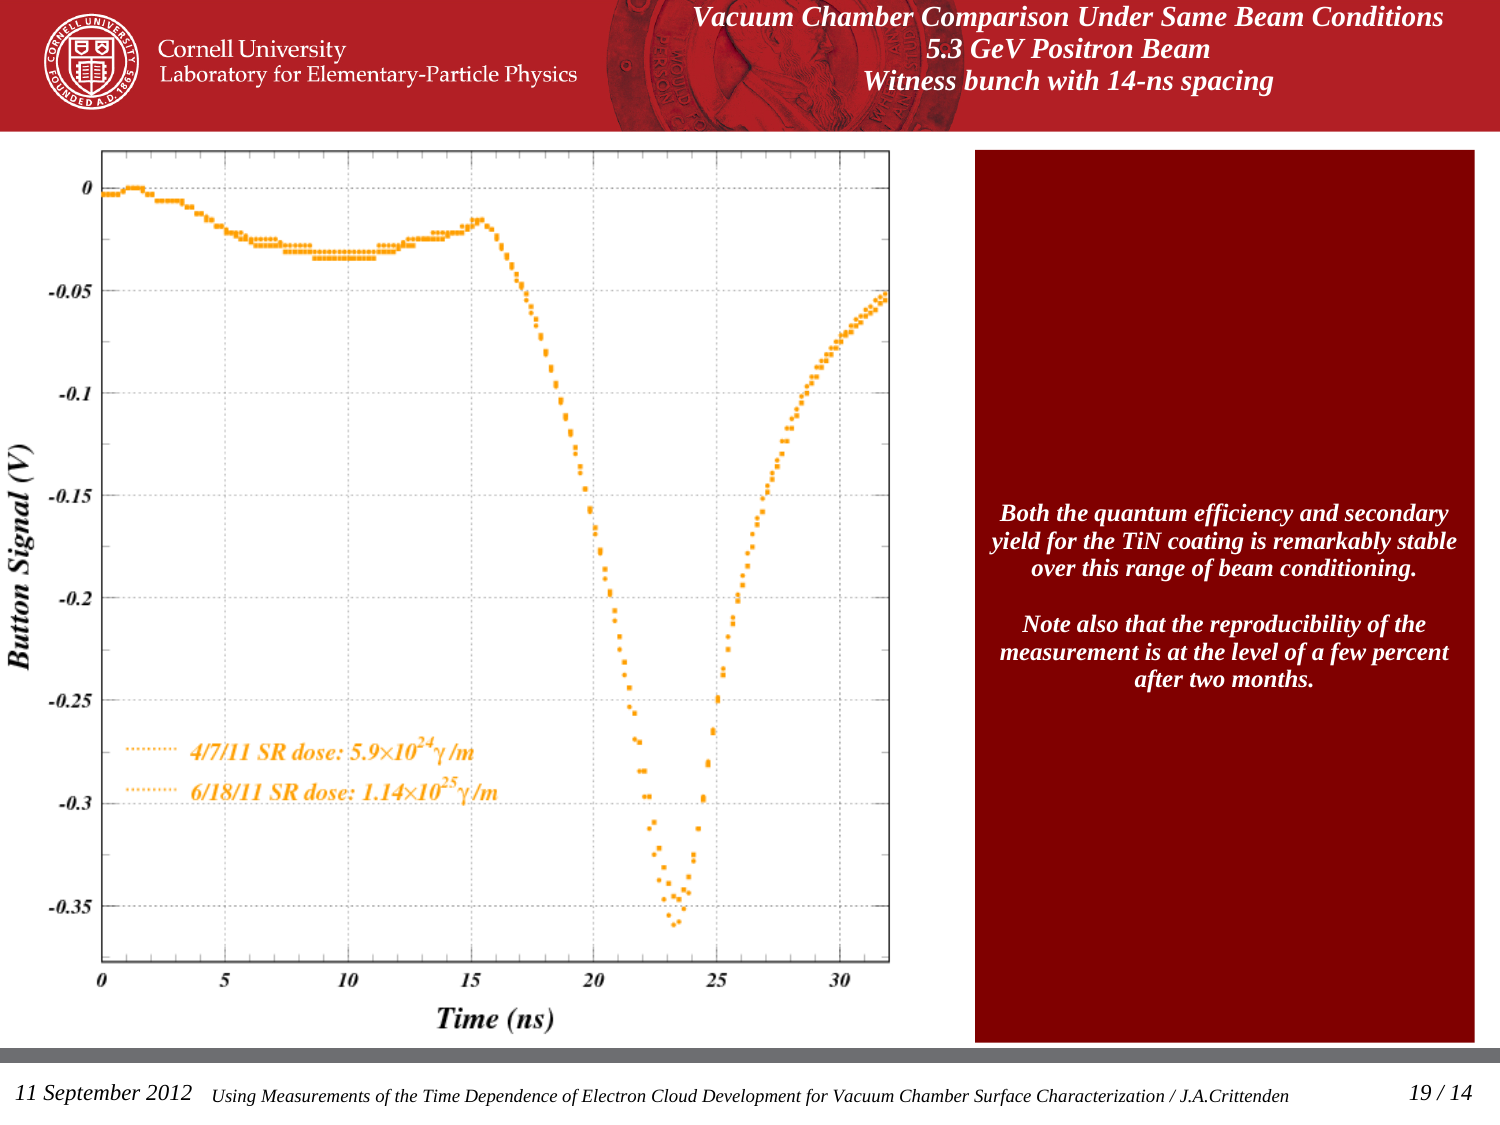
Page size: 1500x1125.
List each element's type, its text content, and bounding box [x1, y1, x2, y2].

text_box Vacuum Chamber Comparison Under Same Beam Conditions 5.3 GeV Positron Beam Witness bunch with 14-ns spacing [637, 0, 1500, 136]
text_box Both the quantum efficiency and secondary yield for the TiN coating is remarkably stable over this range of beam conditioning. Note also that the reproducibility of the measurement is at the level of a few percent after two months. [975, 149, 1475, 1043]
picture [0, 149, 901, 1042]
picture [0, 0, 637, 132]
